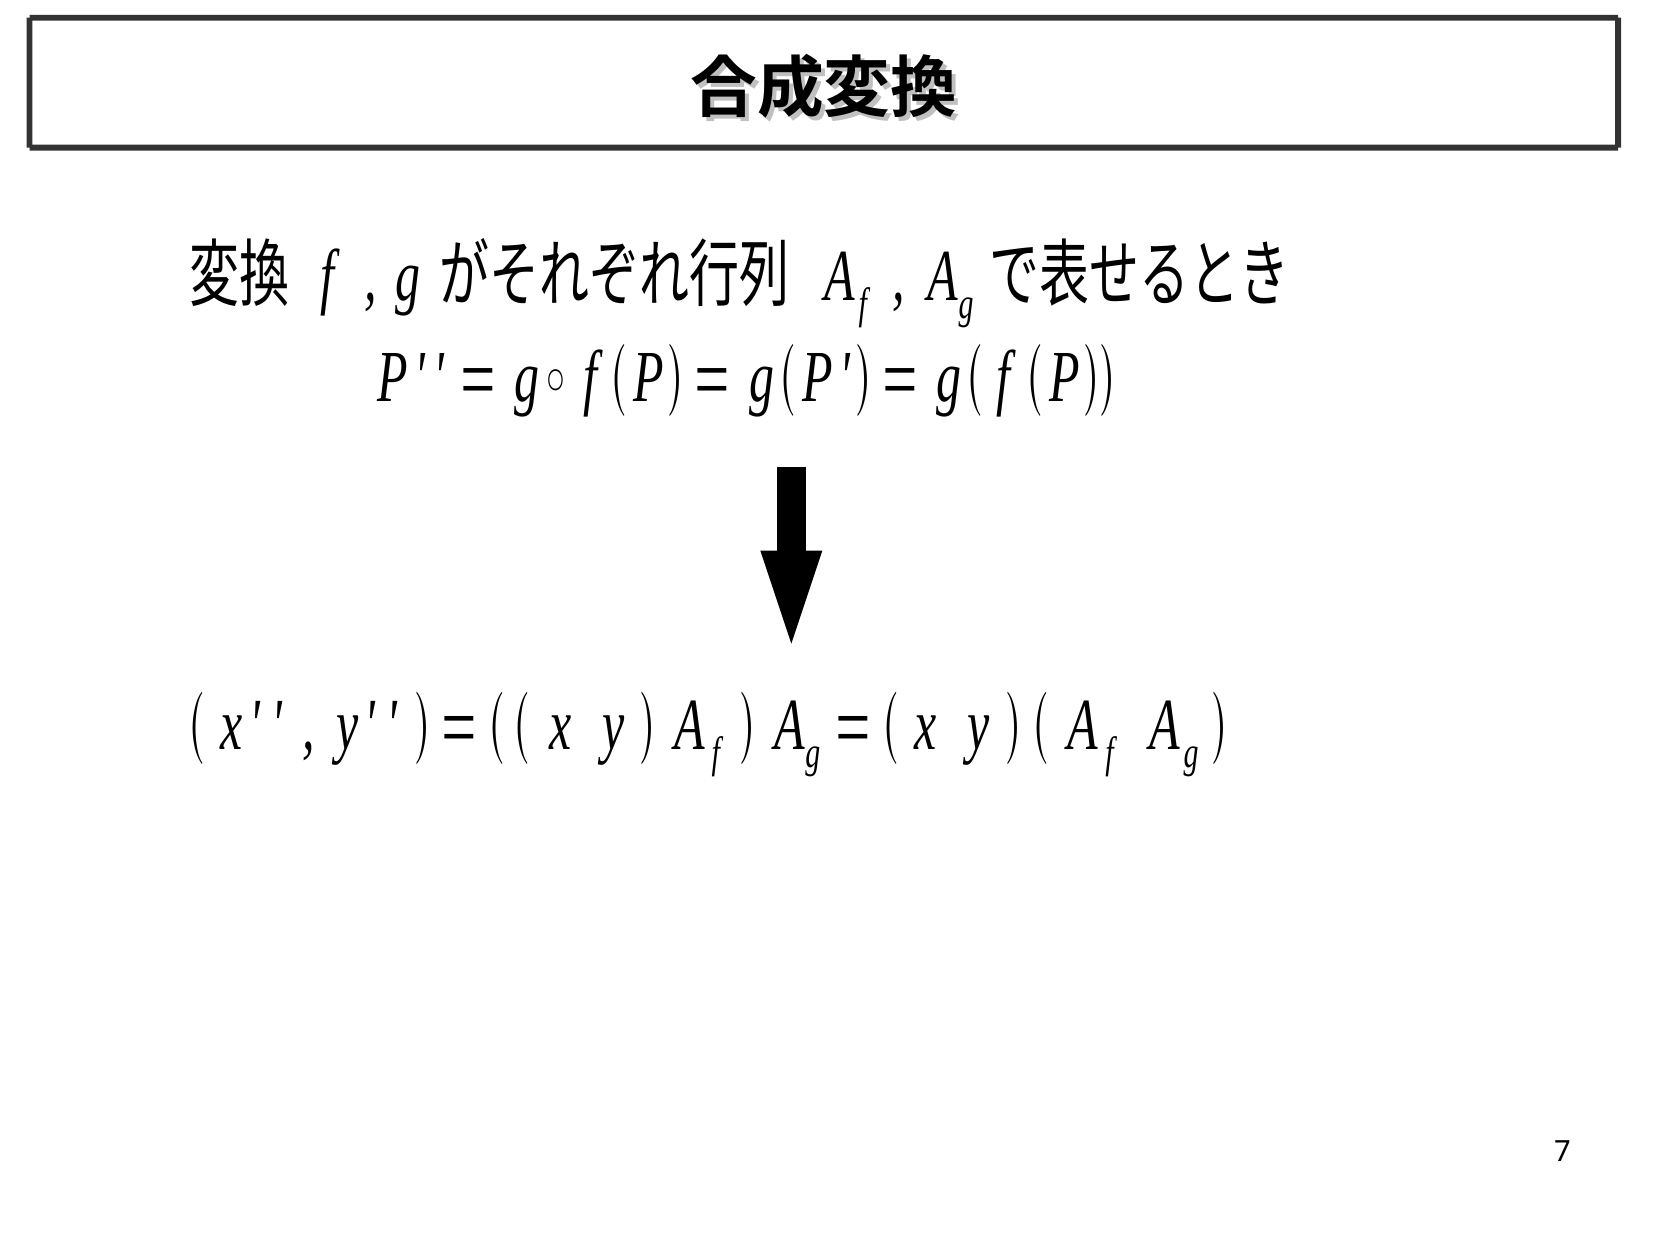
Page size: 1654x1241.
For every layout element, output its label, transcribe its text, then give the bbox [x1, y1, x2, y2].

chart [177, 236, 1302, 418]
chart [177, 685, 1239, 780]
text_box 合成変換 [29, 17, 1619, 148]
